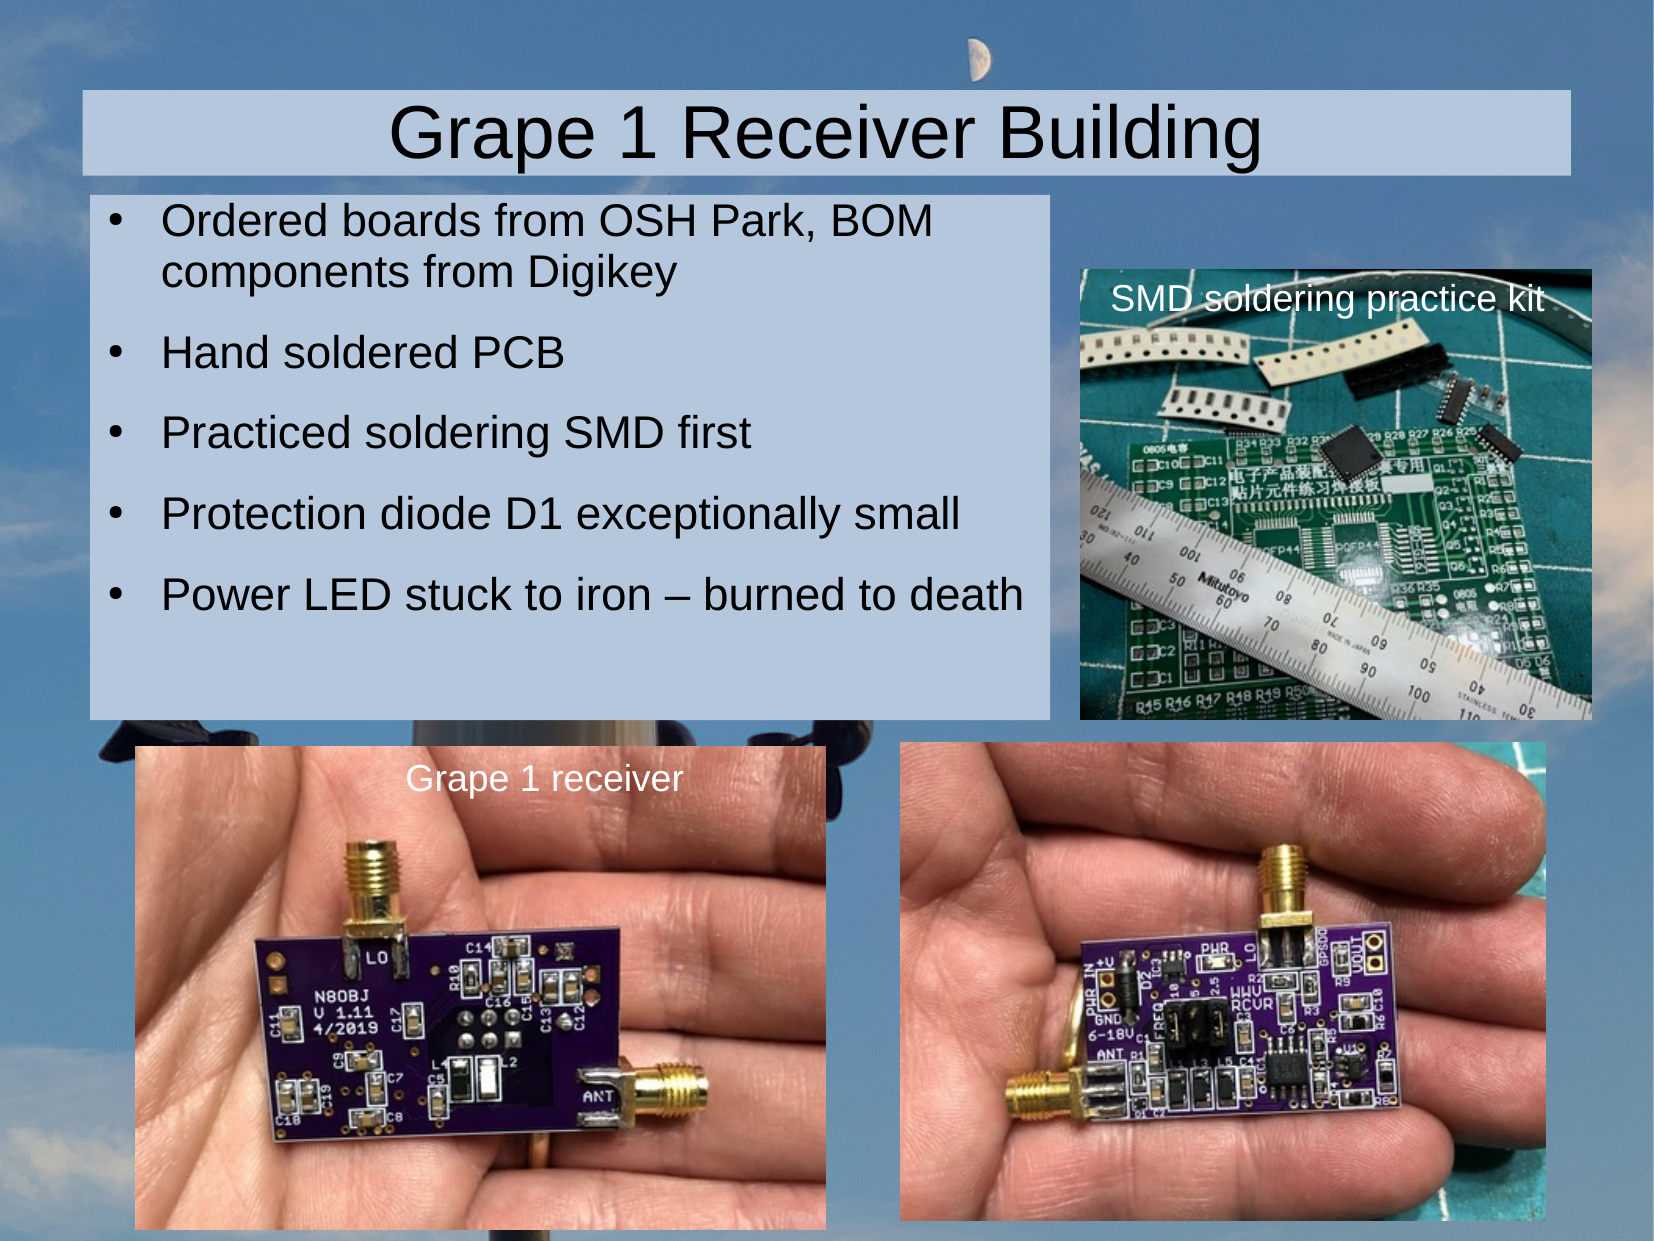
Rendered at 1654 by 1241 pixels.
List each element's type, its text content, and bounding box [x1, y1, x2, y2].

title Grape 1 Receiver Building [82, 90, 1571, 176]
text_box SMD soldering practice kit [1095, 270, 1561, 327]
text_box Grape 1 receiver [390, 750, 721, 811]
list Ordered boards from OSH Park, BOM components from Digikey Hand soldered PCB Practiced soldering SMD first Protection diode D1 exceptionally small Power LED stuck to iron – burned to death [90, 194, 1051, 721]
picture [0, 0, 1654, 1241]
